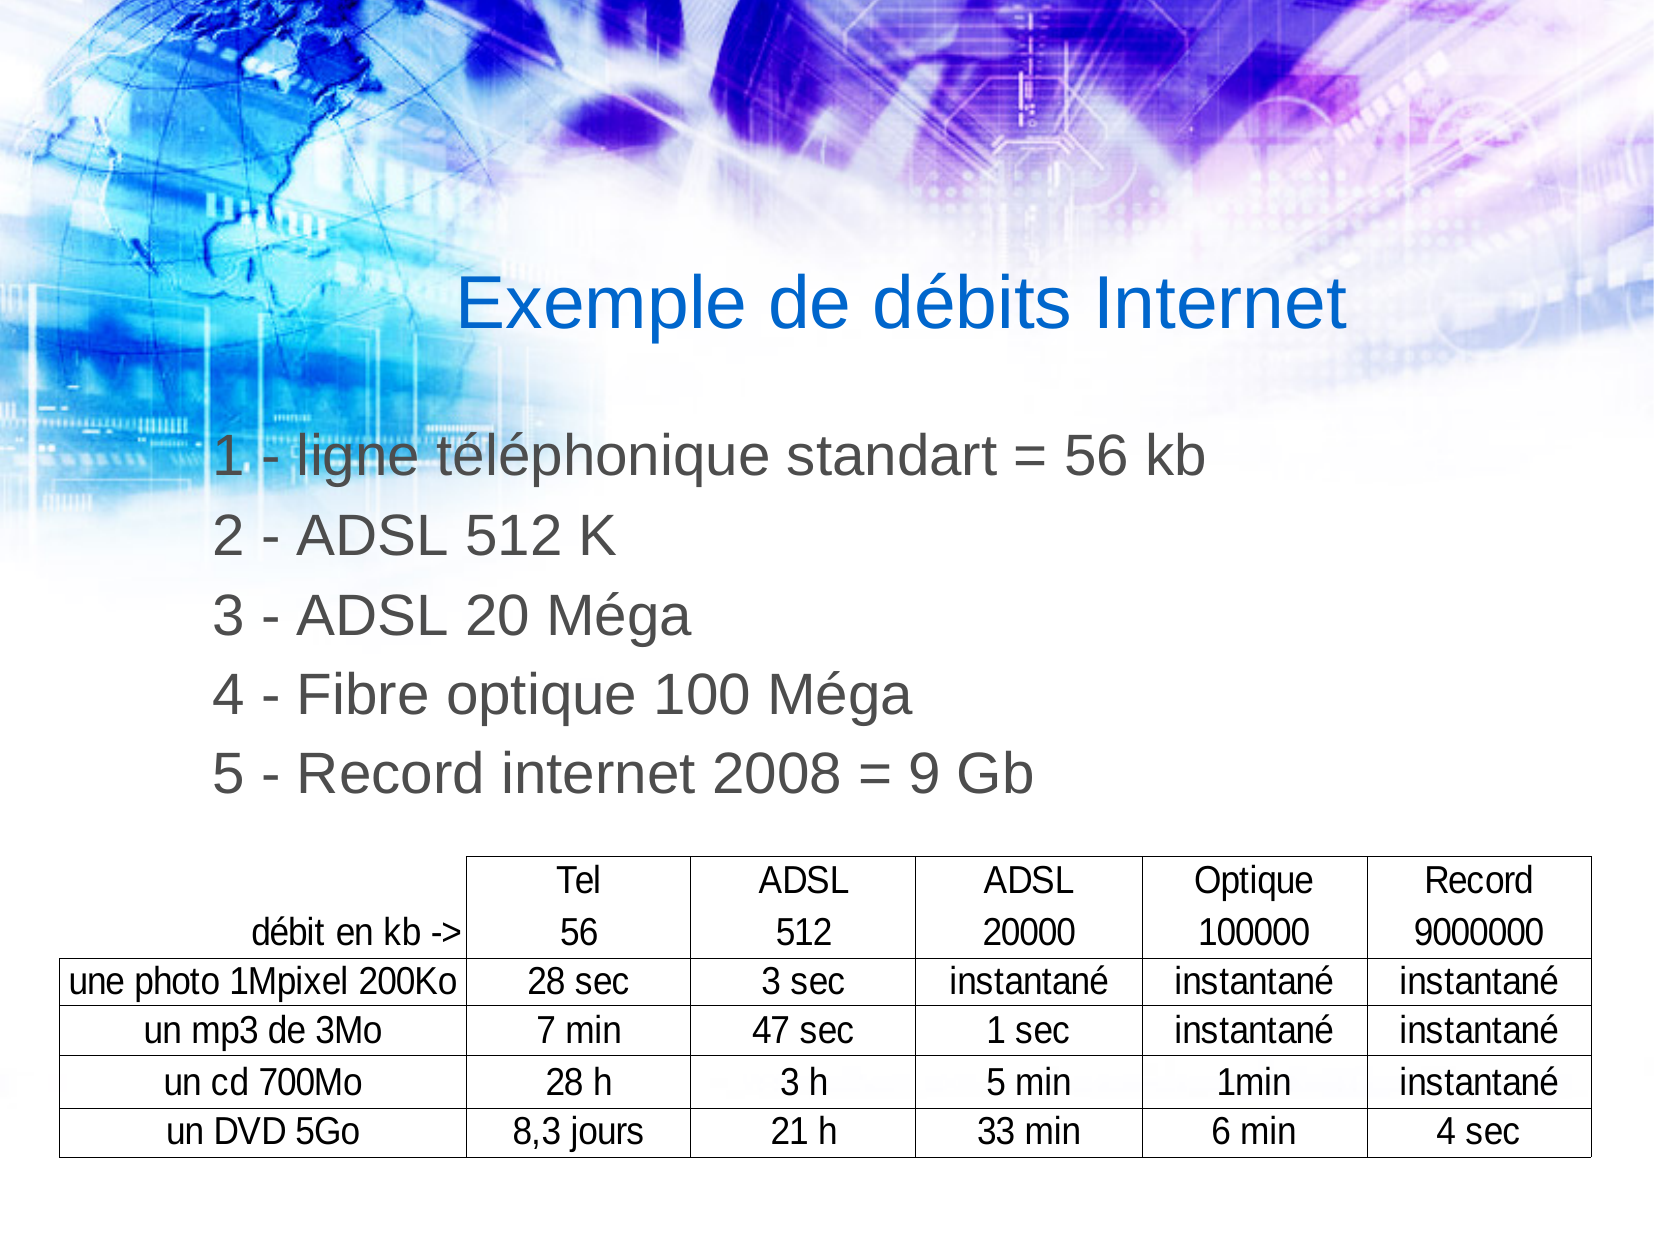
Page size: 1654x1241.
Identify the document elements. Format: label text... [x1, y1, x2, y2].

list 1 - ligne téléphonique standart = 56 kb 2 - ADSL 512 K 3 - ADSL 20 Méga 4 - Fibre optique 100 Méga 5 - Record internet 2008 = 9 Gb [212, 423, 1595, 827]
title Exemple de débits Internet [455, 195, 1609, 411]
chart [59, 856, 1595, 1211]
picture [0, 0, 1654, 1241]
